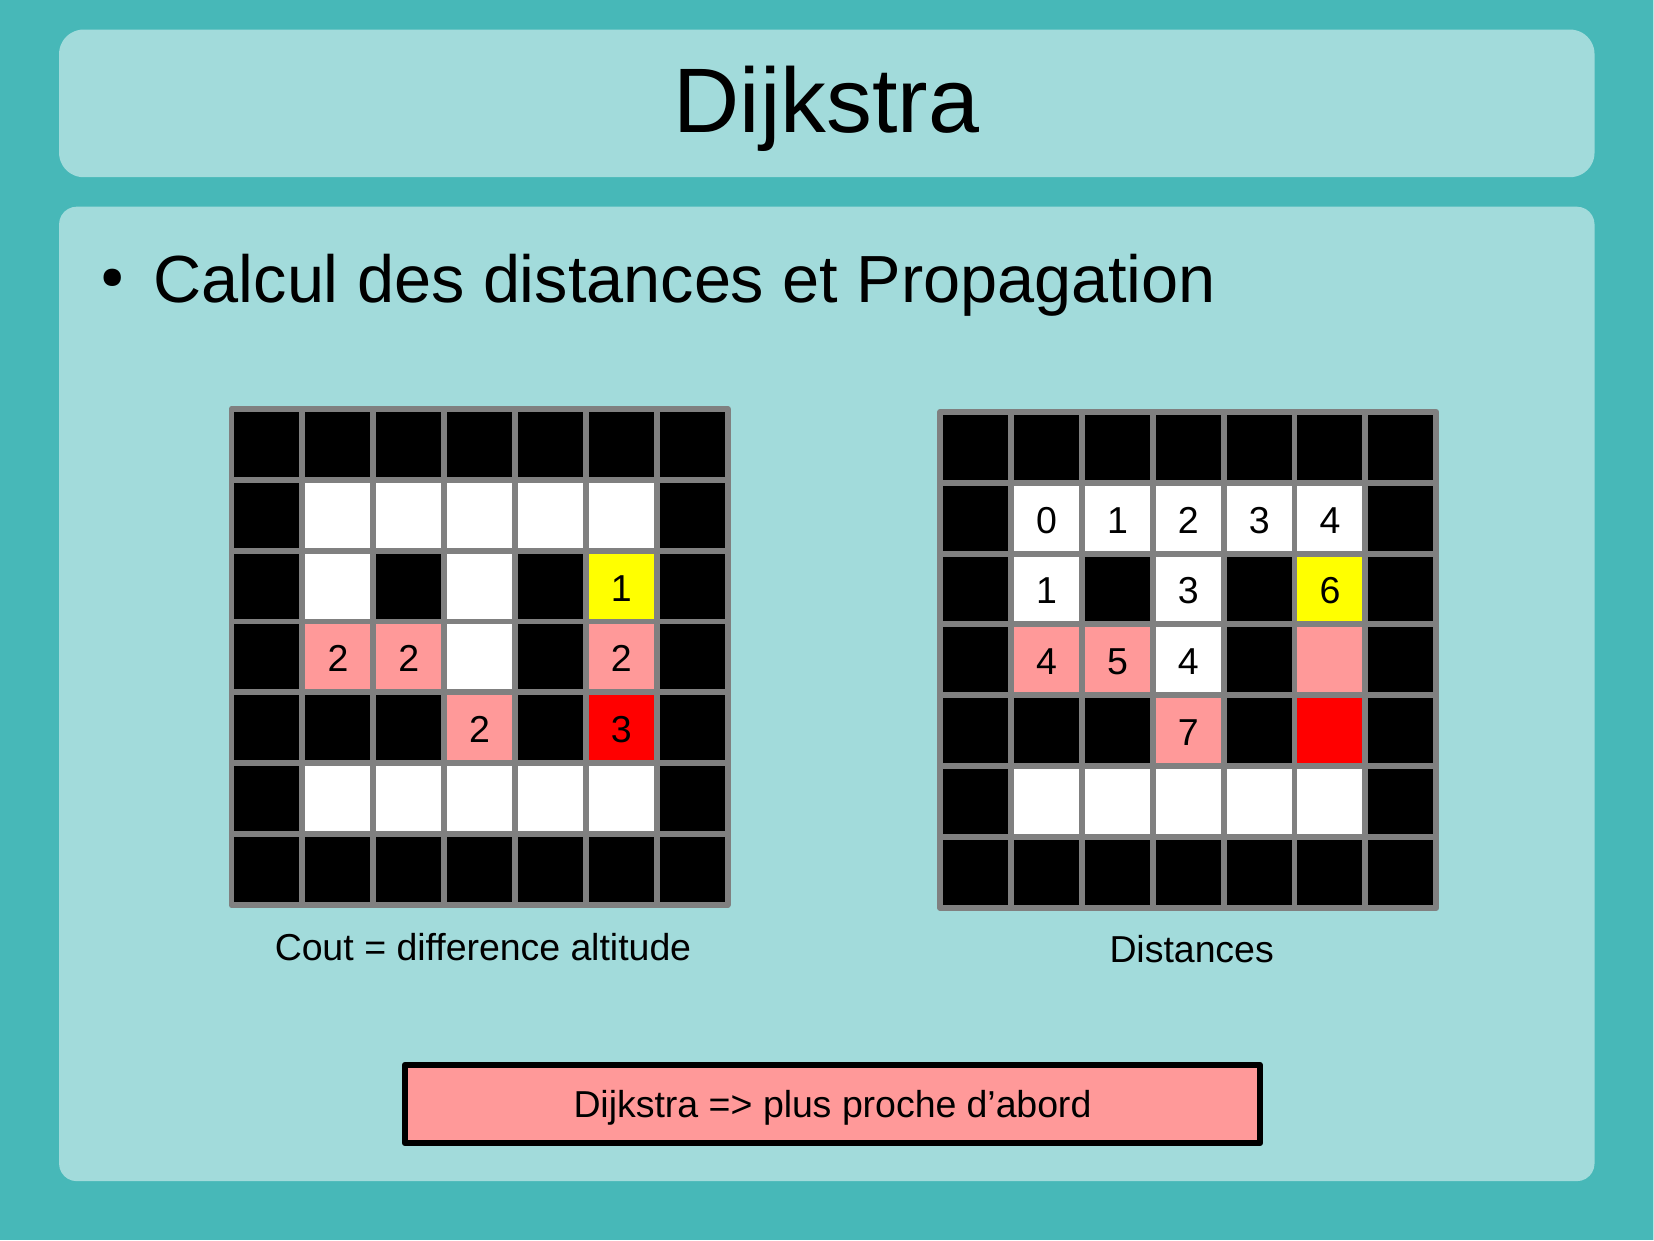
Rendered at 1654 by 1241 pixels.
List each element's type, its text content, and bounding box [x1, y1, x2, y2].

text_box 3 [1152, 553, 1223, 624]
text_box 3 [1223, 482, 1294, 553]
text_box 1 [585, 550, 657, 621]
text_box 2 [444, 692, 514, 763]
list Calcul des distances et Propagation [82, 242, 1571, 962]
text_box 2 [585, 621, 657, 692]
title Dijkstra [0, 41, 1654, 160]
text_box 5 [1082, 624, 1152, 695]
text_box 2 [302, 621, 374, 692]
text_box 6 [1294, 553, 1366, 624]
text_box 1 [1082, 482, 1152, 553]
text_box 0 [1011, 482, 1082, 553]
text_box 4 [1152, 624, 1223, 695]
text_box 4 [1294, 482, 1366, 553]
text_box 4 [1011, 624, 1082, 695]
text_box Cout = difference altitude [202, 918, 764, 976]
text_box 2 [1152, 482, 1223, 553]
text_box Dijkstra => plus proche d’abord [405, 1065, 1261, 1144]
text_box 2 [374, 621, 444, 692]
text_box 1 [1011, 553, 1082, 624]
text_box 7 [1152, 695, 1223, 766]
text_box 3 [585, 692, 657, 763]
text_box [940, 411, 1437, 908]
text_box [231, 408, 728, 905]
text_box Distances [911, 921, 1473, 979]
